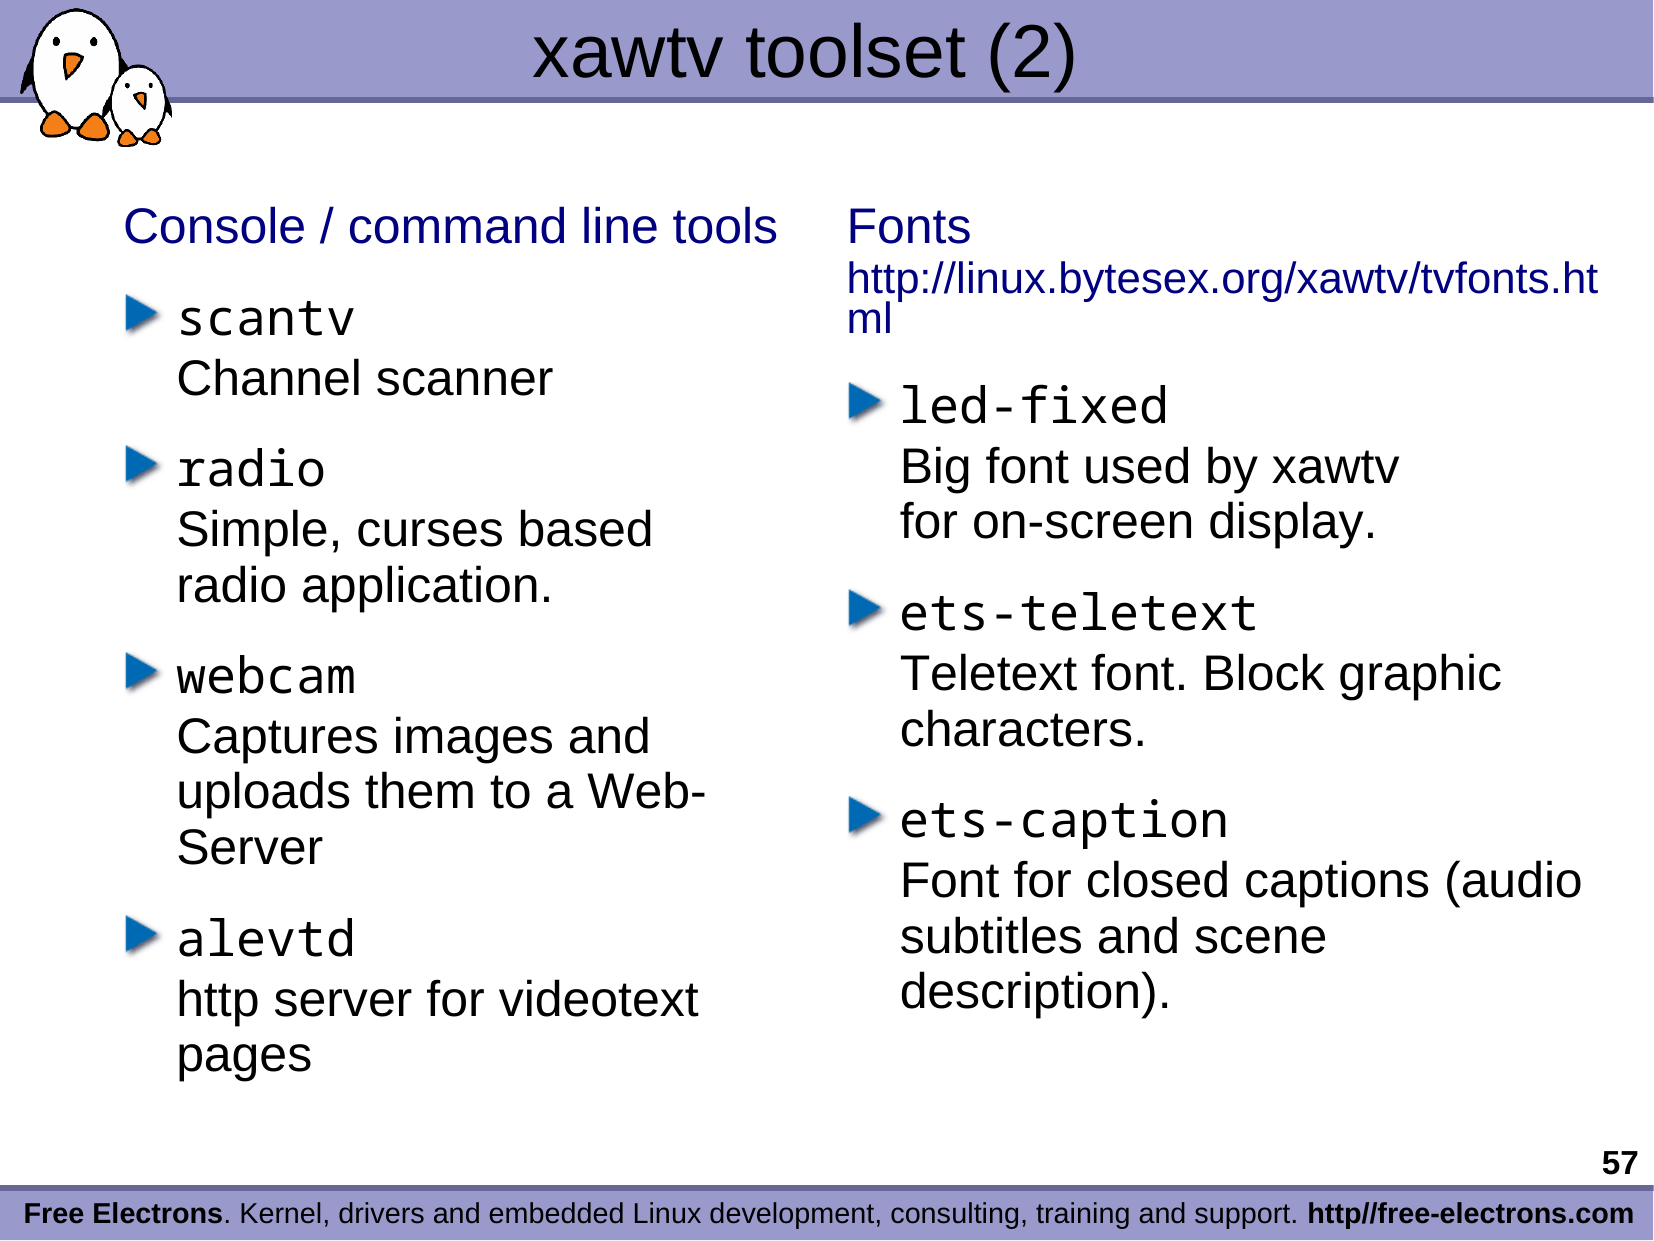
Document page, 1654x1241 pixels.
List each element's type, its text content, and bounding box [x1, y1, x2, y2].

title xawtv toolset (2) [60, 0, 1551, 103]
picture [20, 8, 172, 147]
list Fonts http://linux.bytesex.org/xawtv/tvfonts.html led-fixed Big font used by xawtv for on-screen display. ets-teletext Teletext font. Block graphic characters. ets-caption Font for closed captions (audio subtitles and scene description). [828, 198, 1609, 1049]
list Console / command line tools scantv Channel scanner radio Simple, curses based radio application. webcam Captures images and uploads them to a Web-Server alevtd http server for videotext pages [105, 198, 795, 1098]
